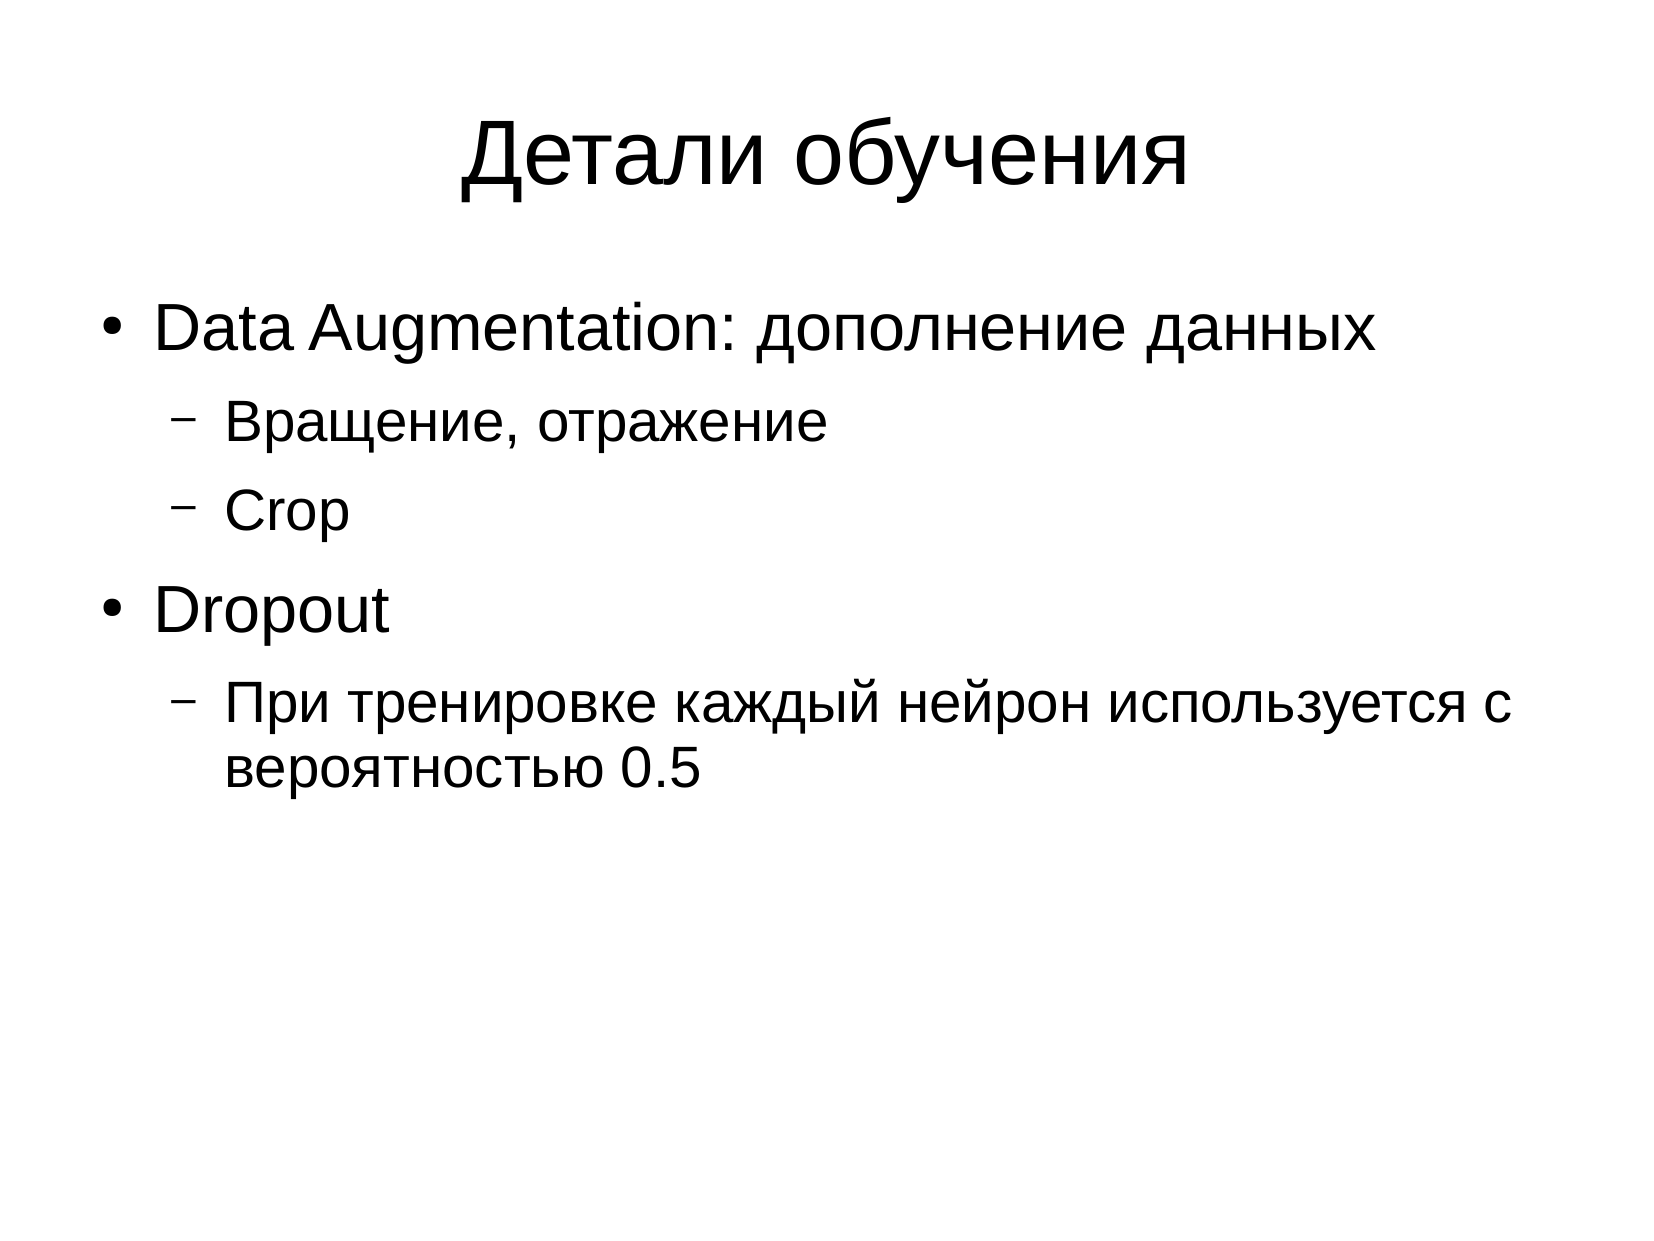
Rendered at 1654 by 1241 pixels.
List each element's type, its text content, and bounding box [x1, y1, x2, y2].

title Детали обучения [82, 49, 1571, 257]
list Data Augmentation: дополнение данных Вращение, отражение Crop Dropout При тренировке каждый нейрон используется с вероятностью 0.5 [82, 290, 1571, 1010]
